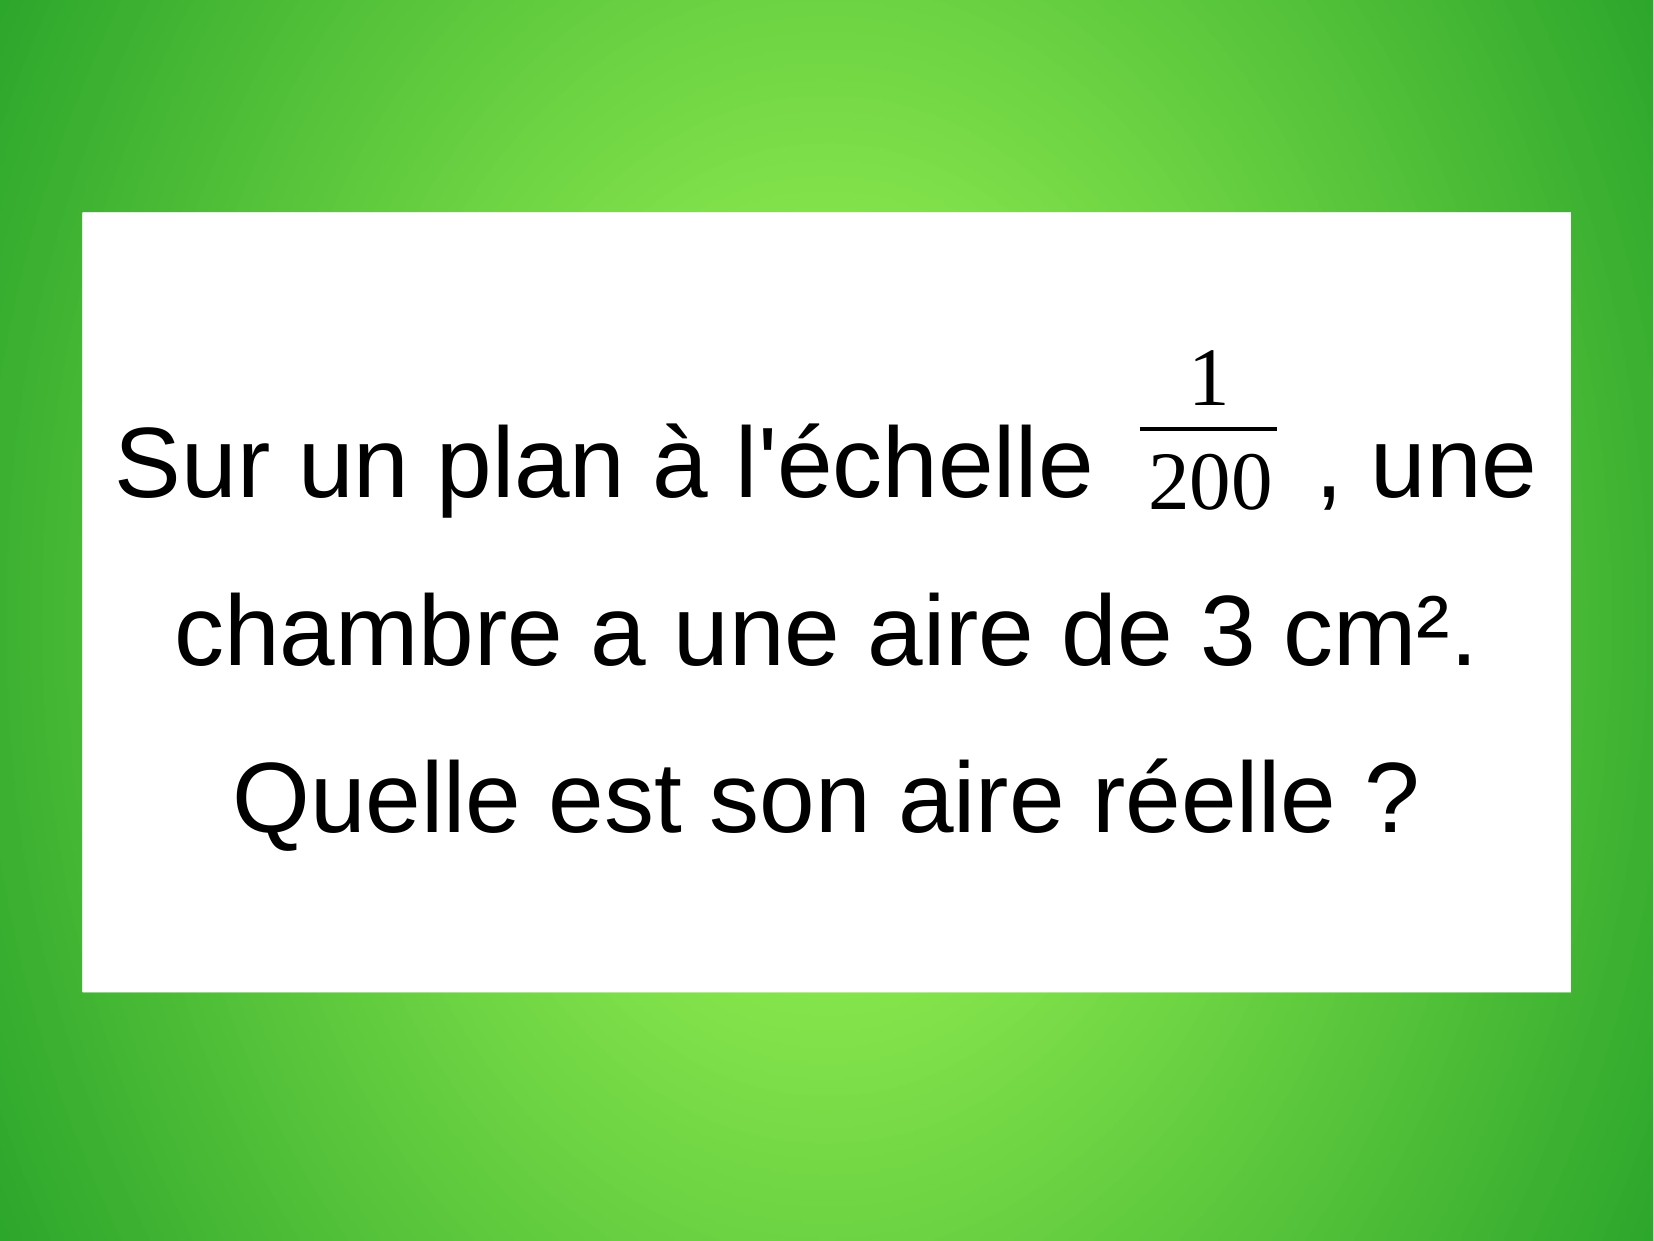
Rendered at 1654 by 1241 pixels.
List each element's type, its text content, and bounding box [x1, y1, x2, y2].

text_box Sur un plan à l'échelle , une chambre a une aire de 3 cm². Quelle est son aire réelle ? [82, 212, 1571, 993]
chart [1131, 330, 1288, 528]
picture [0, 0, 1654, 1241]
